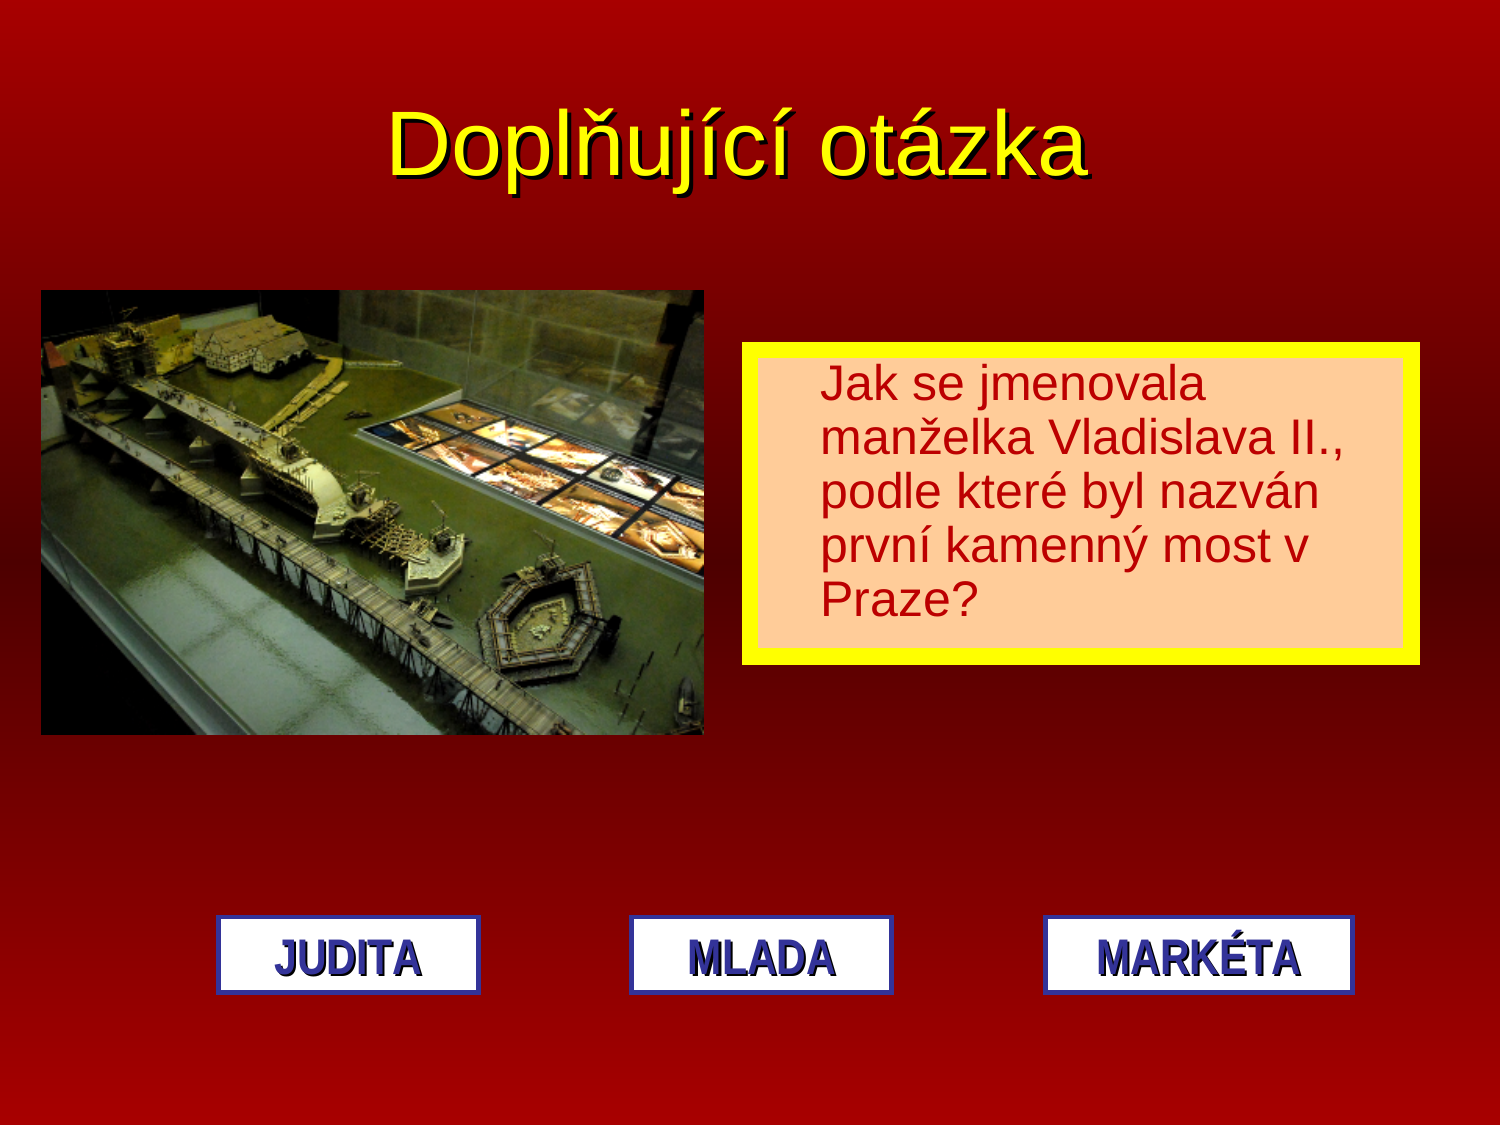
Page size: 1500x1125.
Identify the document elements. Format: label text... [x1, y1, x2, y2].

title Doplňující otázka [75, 45, 1426, 233]
text_box MLADA [631, 916, 892, 993]
text_box MARKÉTA [1045, 916, 1353, 993]
text_box JUDITA [218, 916, 479, 993]
list Jak se jmenovala manželka Vladislava II., podle které byl nazván první kamenný most v Praze? [749, 350, 1412, 657]
picture [41, 290, 704, 735]
